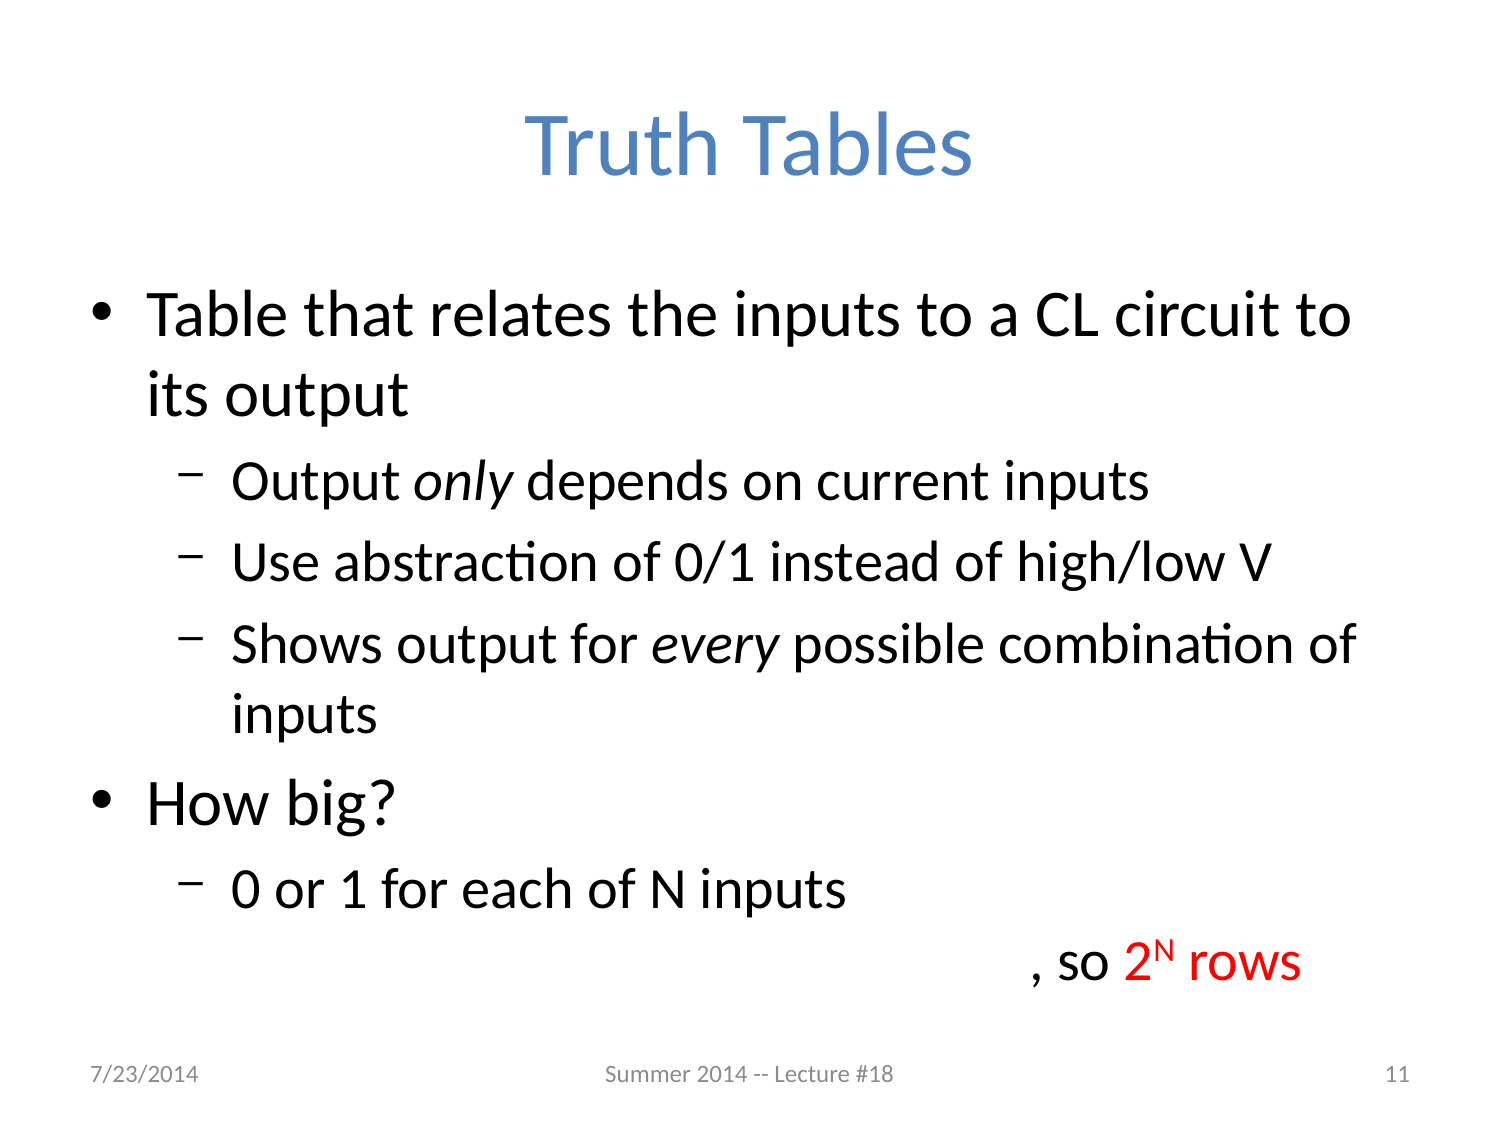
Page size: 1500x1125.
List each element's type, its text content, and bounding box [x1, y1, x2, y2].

footer Summer 2014 -- Lecture #18 [512, 1042, 988, 1103]
text_box , so 2N rows [1014, 915, 1318, 1000]
title Truth Tables [75, 45, 1425, 233]
list Table that relates the inputs to a CL circuit to its output Output only depends on current inputs Use abstraction of 0/1 instead of high/low V Shows output for every possible combination of inputs How big? 0 or 1 for each of N inputs [75, 262, 1425, 1073]
slide_number 7/23/2014 [75, 1042, 425, 1103]
slide_number <number> [1074, 1042, 1425, 1103]
